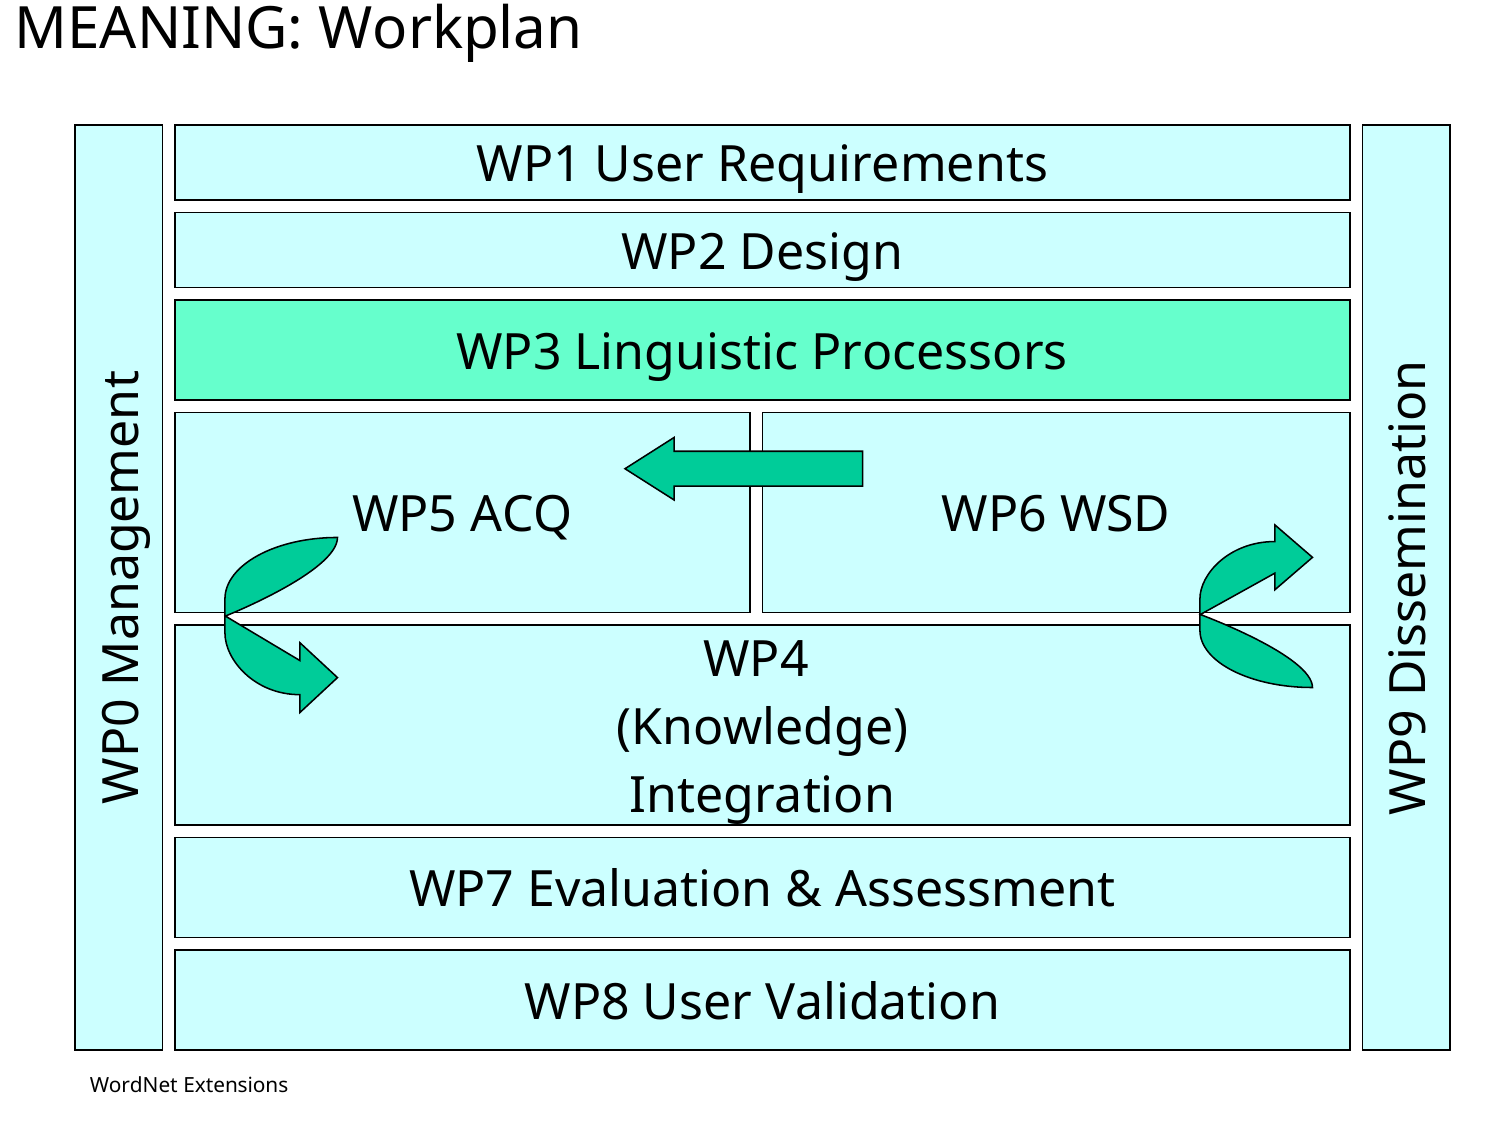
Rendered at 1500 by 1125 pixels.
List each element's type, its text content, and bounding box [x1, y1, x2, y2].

text_box WP0 Management [75, 124, 163, 1050]
text_box WP7 Evaluation & Assessment [174, 837, 1350, 938]
text_box WP1 User Requirements [174, 125, 1350, 201]
text_box WP8 User Validation [174, 949, 1350, 1050]
text_box WP3 Linguistic Processors [174, 299, 1350, 400]
text_box WP2 Design [174, 212, 1350, 288]
text_box WP5 ACQ [174, 412, 750, 613]
text_box WP9 Dissemination [1362, 124, 1450, 1050]
text_box WP6 WSD [762, 412, 1351, 613]
title MEANING: Workplan [0, 0, 1500, 70]
text_box WP4 (Knowledge) Integration [174, 624, 1350, 825]
